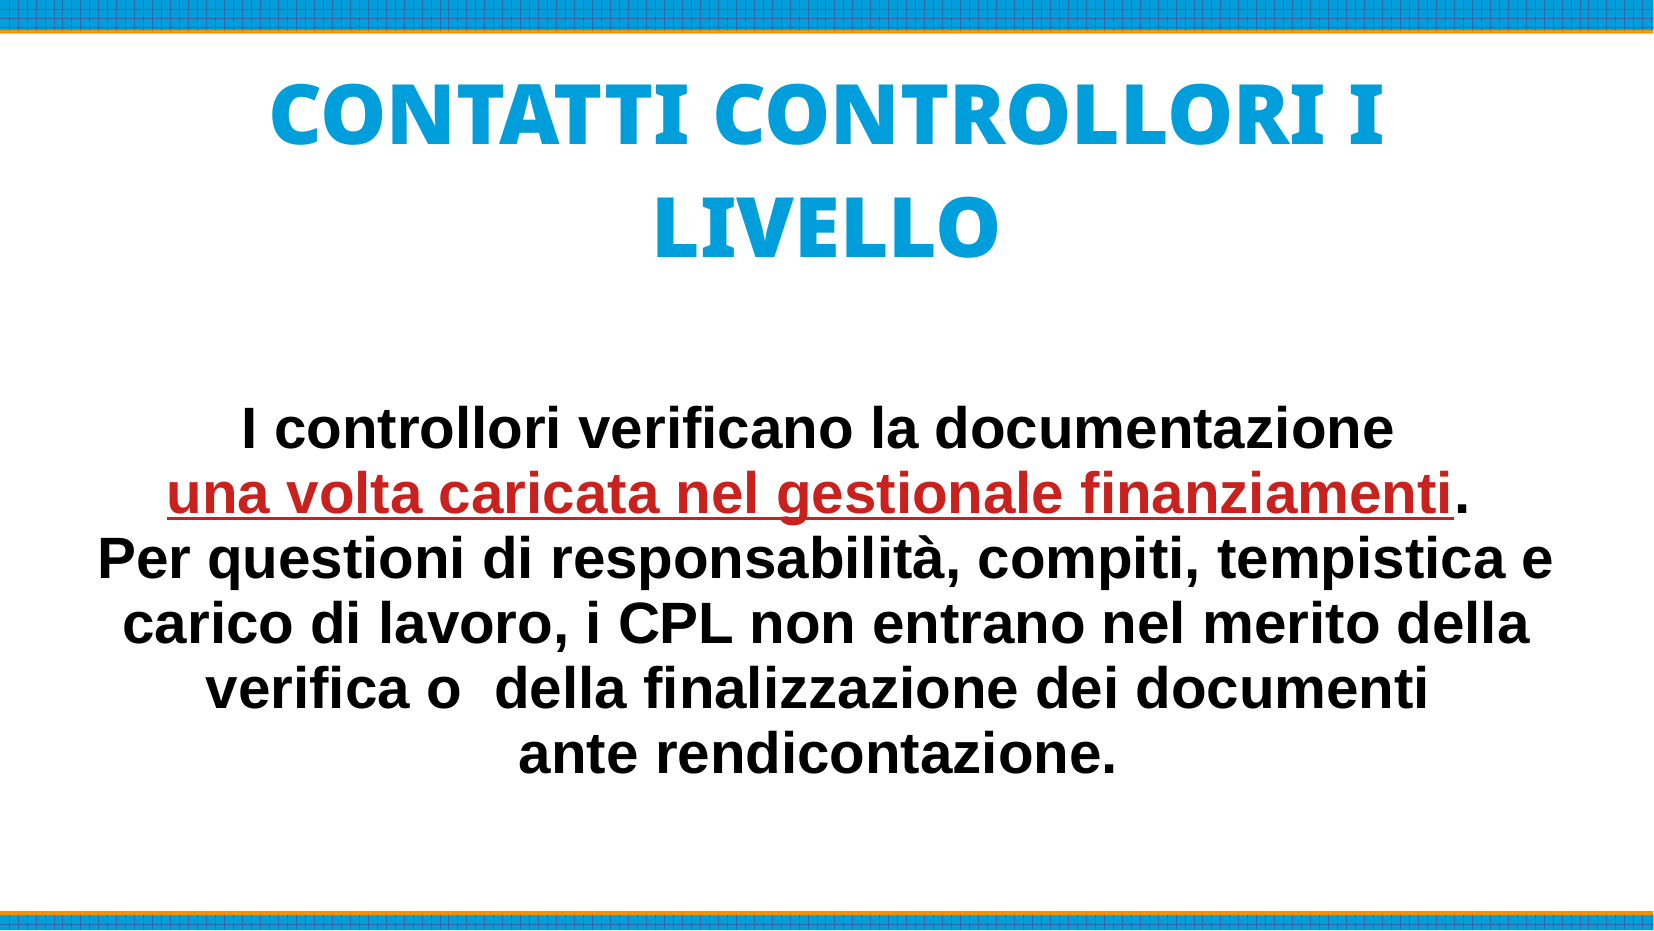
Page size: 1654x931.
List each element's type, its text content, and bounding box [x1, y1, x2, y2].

subtitle CONTATTI CONTROLLORI I LIVELLO I controllori verificano la documentazione una volta caricata nel gestionale finanziamenti. Per questioni di responsabilità, compiti, tempistica e carico di lavoro, i CPL non entrano nel merito della verifica o della finalizzazione dei documenti ante rendicontazione. [88, 44, 1565, 798]
